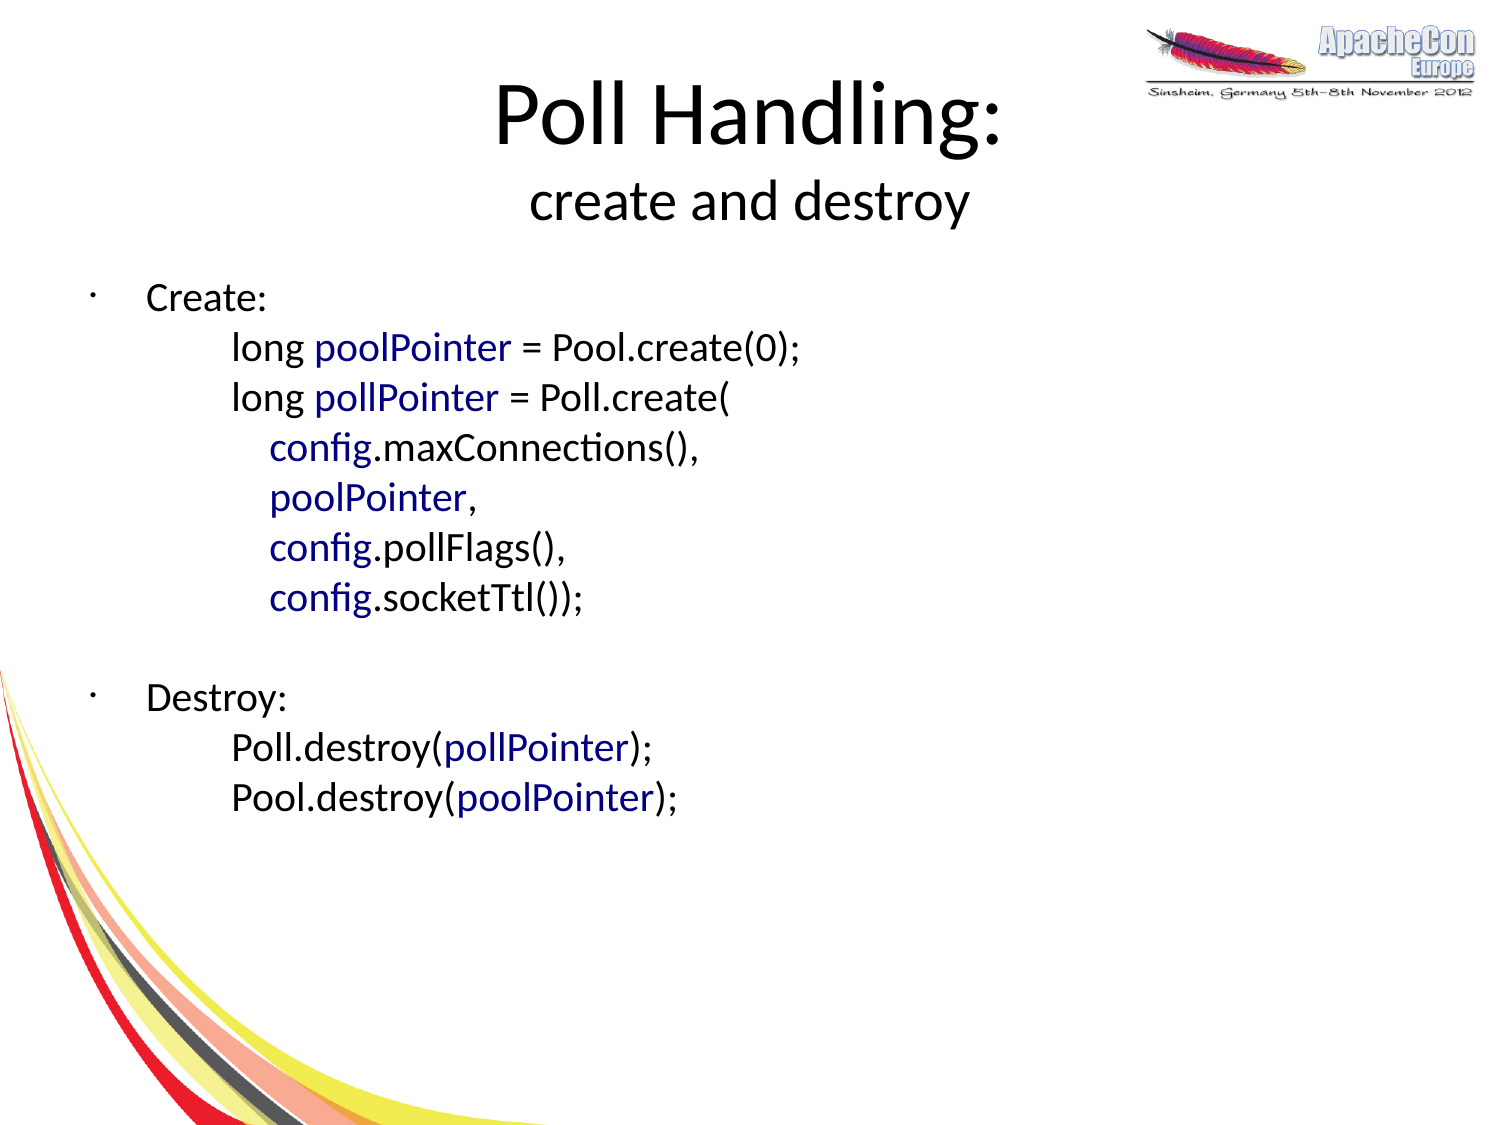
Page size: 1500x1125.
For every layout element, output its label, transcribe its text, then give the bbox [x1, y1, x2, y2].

picture [0, 0, 1500, 1125]
title Poll Handling: create and destroy [75, 45, 1425, 233]
list Create: long poolPointer = Pool.create(0); long pollPointer = Poll.create( config.maxConnections(), poolPointer, config.pollFlags(), config.socketTtl()); Destroy: Poll.destroy(pollPointer); Pool.destroy(poolPointer); [75, 262, 1425, 1005]
